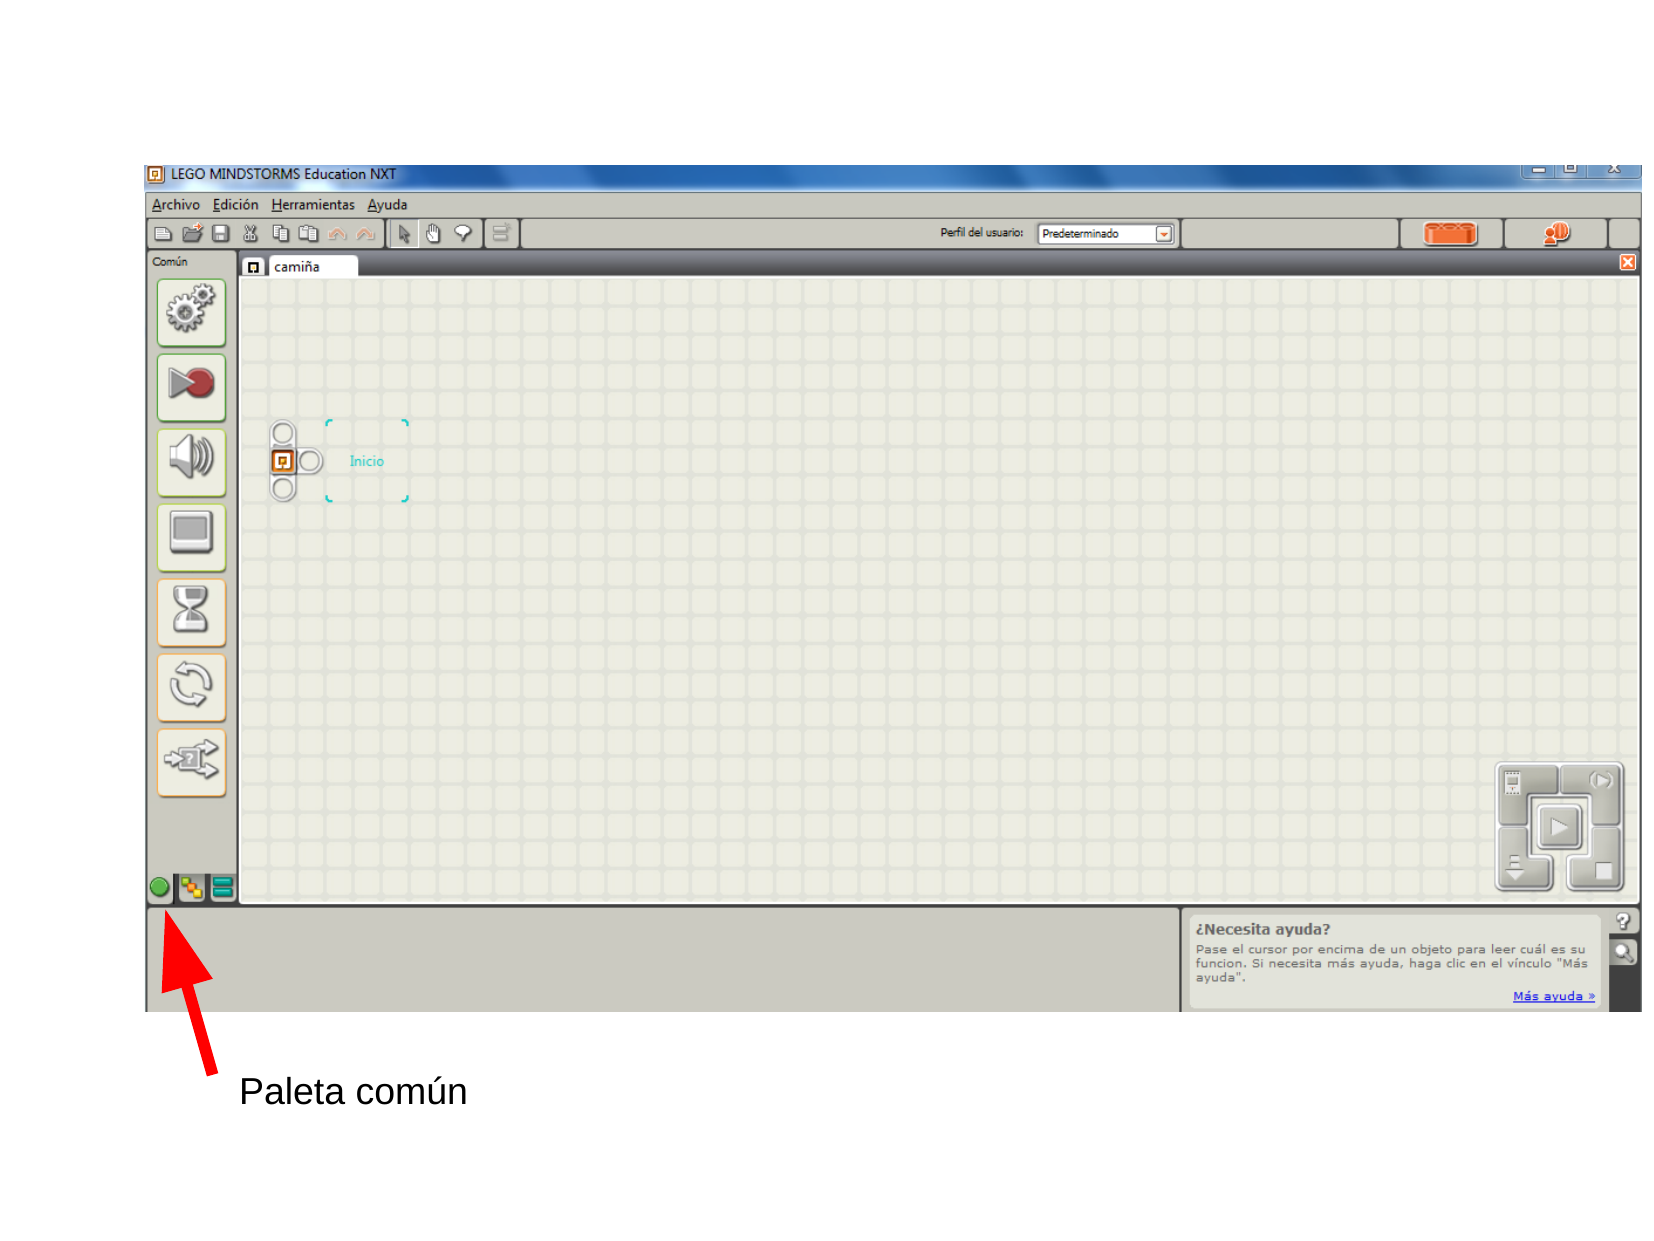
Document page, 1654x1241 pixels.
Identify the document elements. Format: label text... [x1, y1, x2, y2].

picture [144, 165, 1642, 1012]
text_box Paleta común [224, 1062, 650, 1120]
